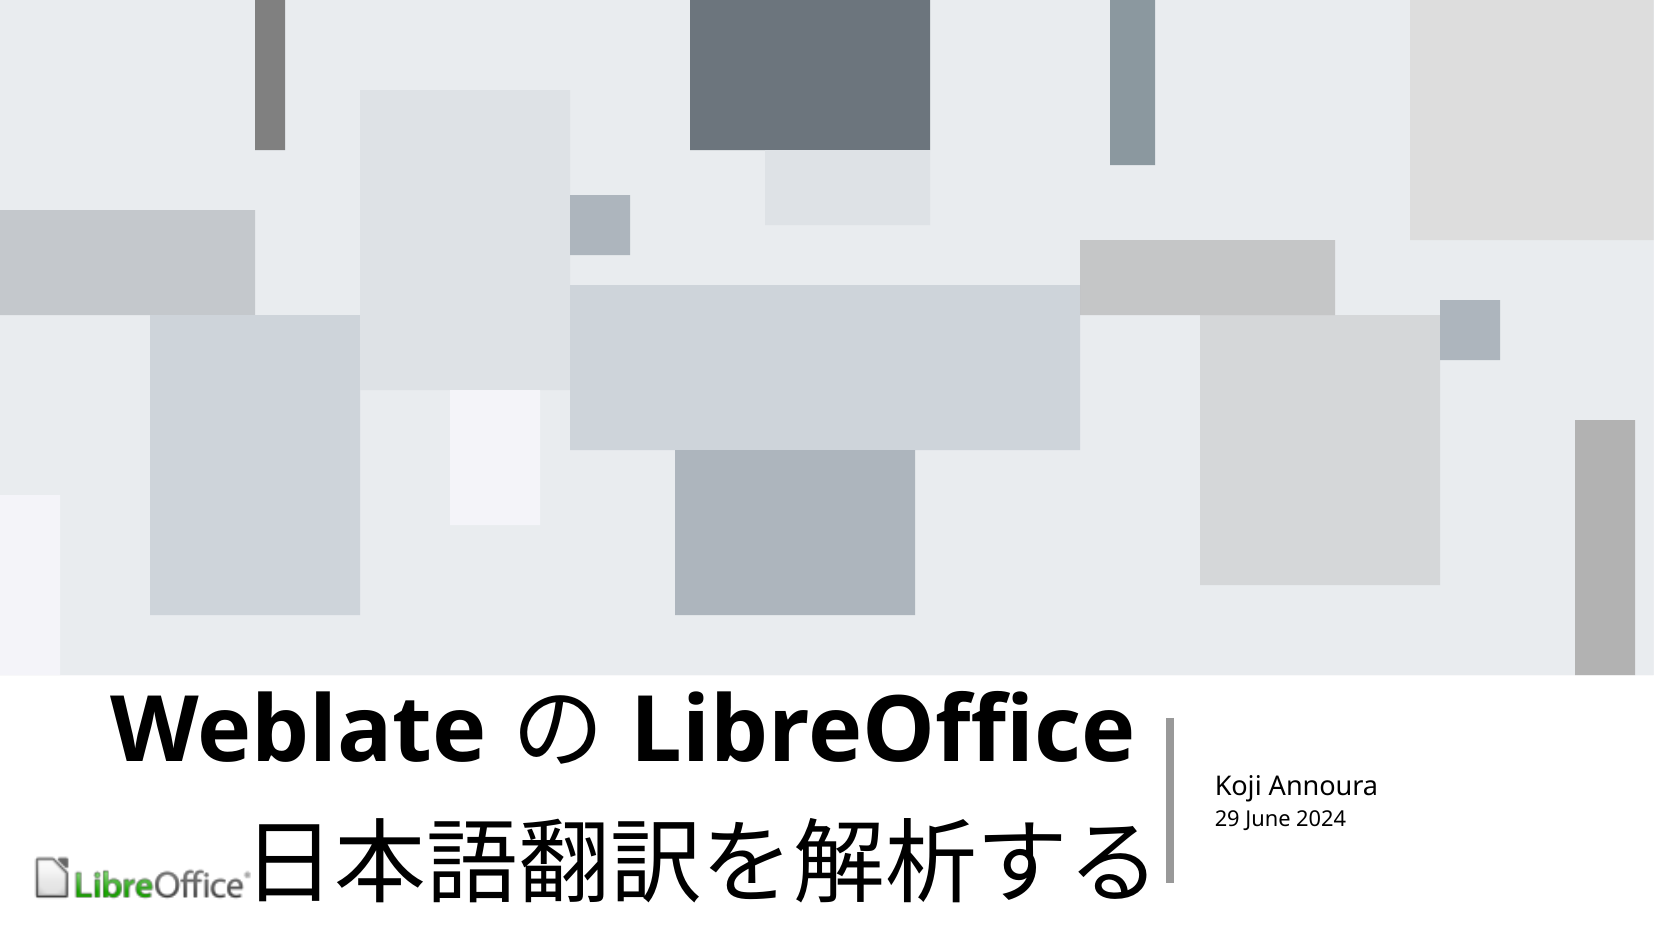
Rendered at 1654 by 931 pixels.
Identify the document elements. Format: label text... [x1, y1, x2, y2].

text_box Koji Annoura 29 June 2024 [1200, 759, 1591, 841]
title WeblateのLibreOffice日本語翻訳を解析する [59, 679, 1161, 898]
picture [30, 852, 256, 903]
